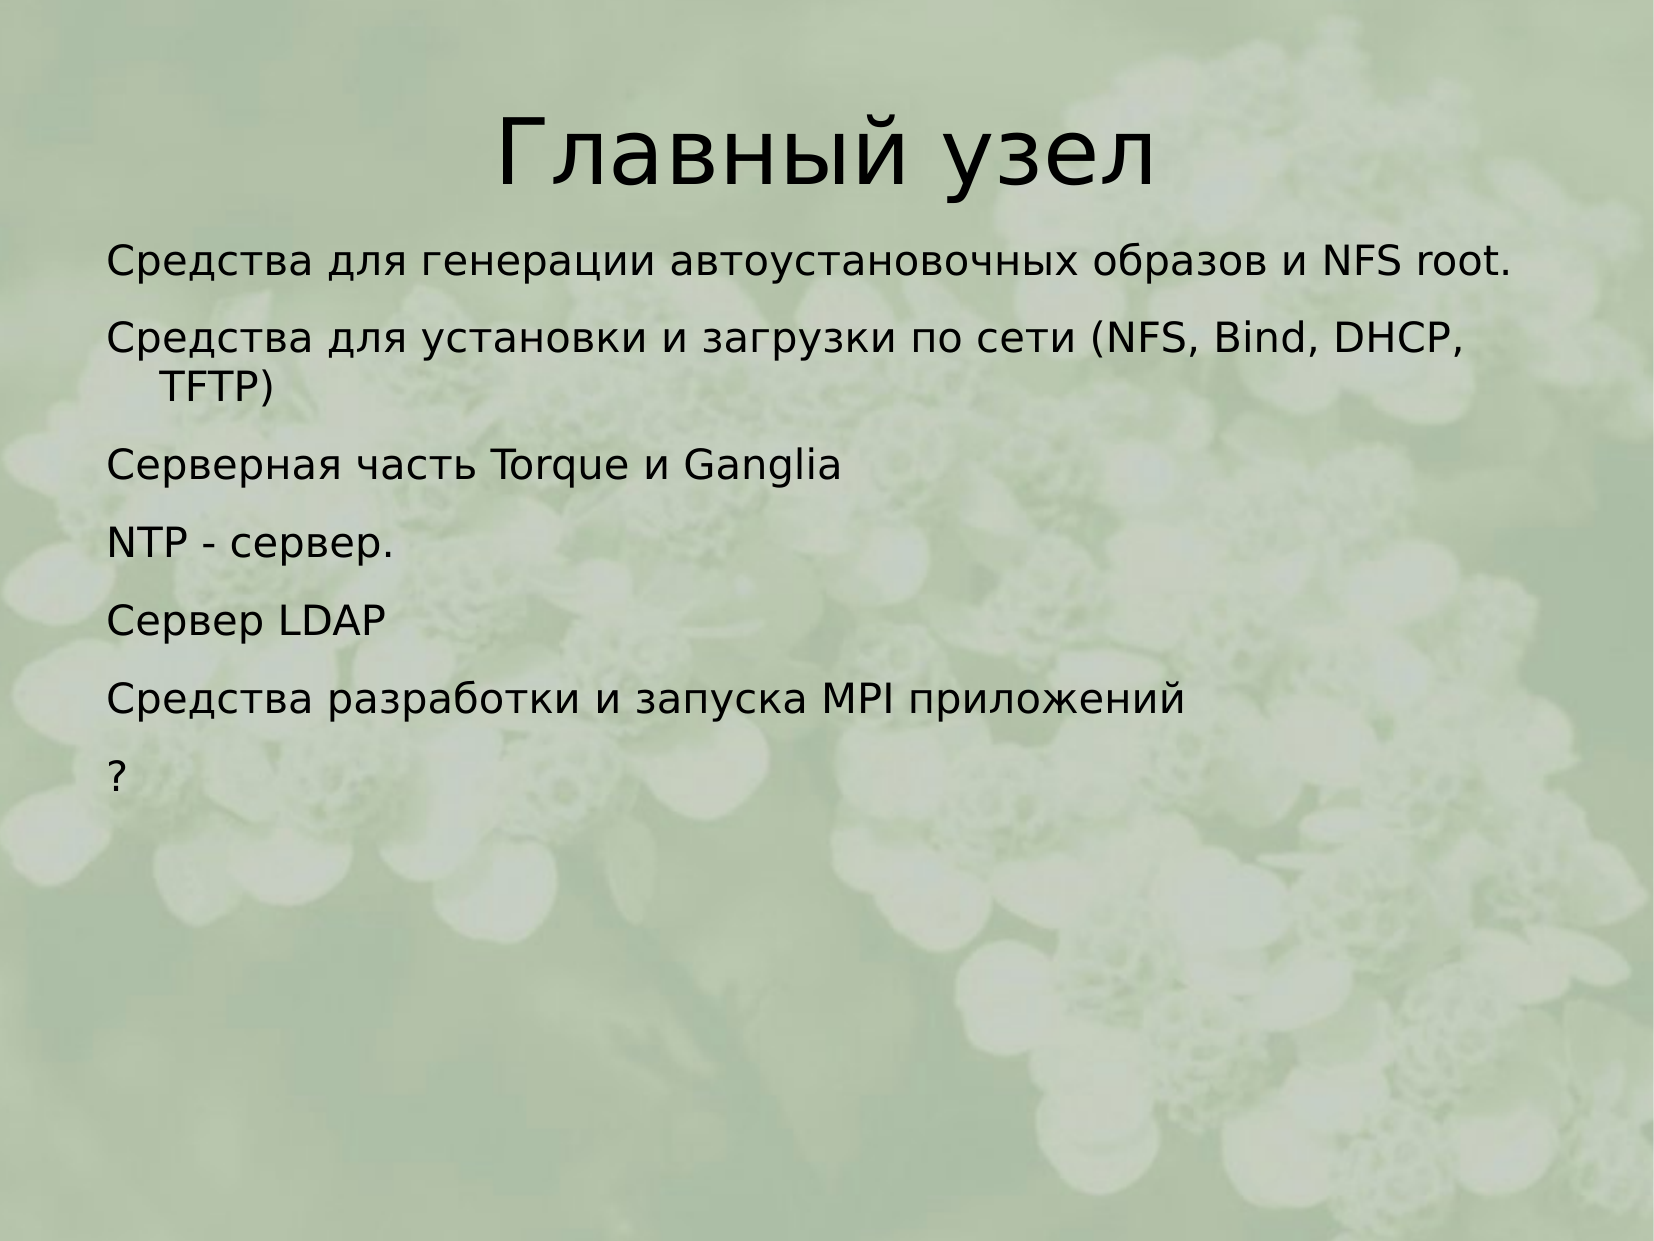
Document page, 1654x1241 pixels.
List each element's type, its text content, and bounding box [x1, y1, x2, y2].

list Средства для генерации автоустановочных образов и NFS root. Средства для установки и загрузки по сети (NFS, Bind, DHCP, TFTP) Серверная часть Torque и Ganglia NTP - сервер. Сервер LDAP Средства разработки и запуска MPI приложений ? [88, 236, 1577, 1055]
title Главный узел [82, 49, 1571, 257]
picture [0, 0, 1654, 1241]
